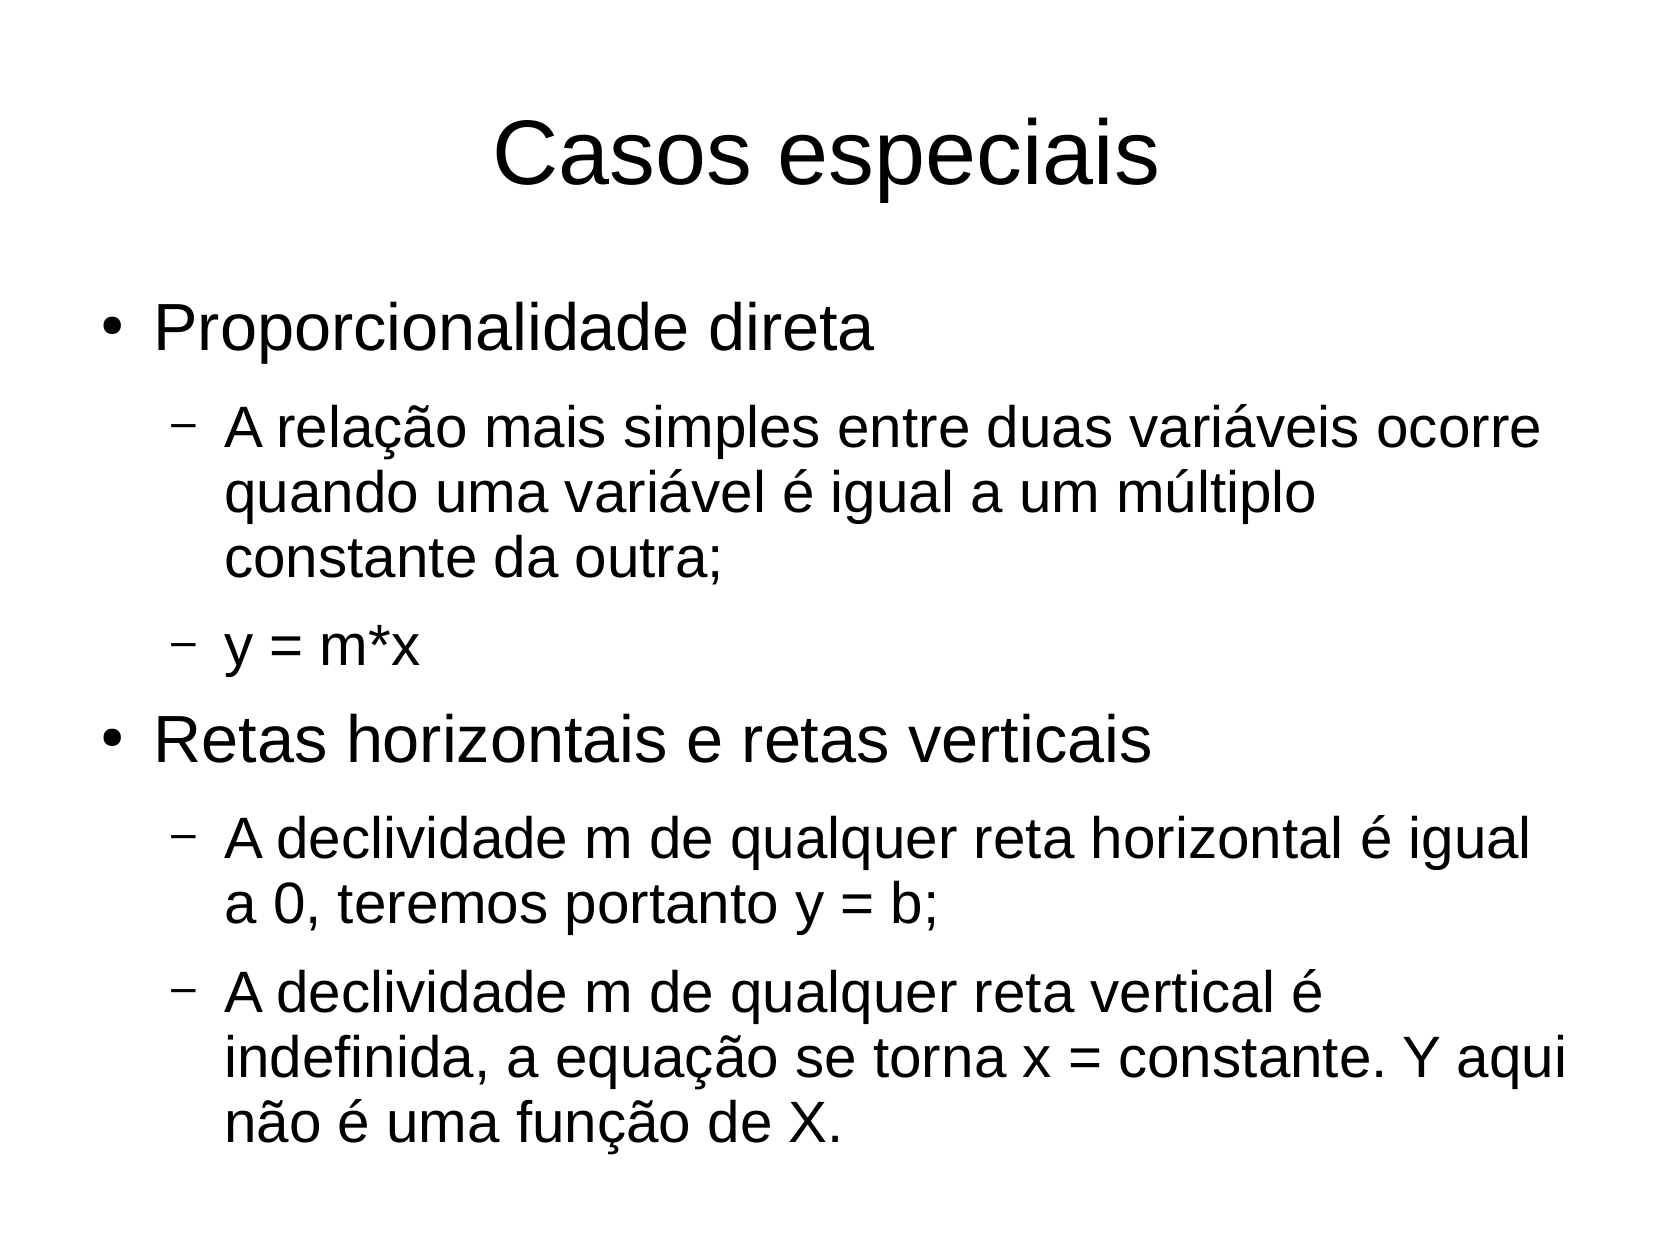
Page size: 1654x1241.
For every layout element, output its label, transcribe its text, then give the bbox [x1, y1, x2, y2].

title Casos especiais [82, 49, 1571, 257]
list Proporcionalidade direta A relação mais simples entre duas variáveis ocorre quando uma variável é igual a um múltiplo constante da outra; y = m*x Retas horizontais e retas verticais A declividade m de qualquer reta horizontal é igual a 0, teremos portanto y = b; A declividade m de qualquer reta vertical é indefinida, a equação se torna x = constante. Y aqui não é uma função de X. [82, 290, 1571, 1010]
